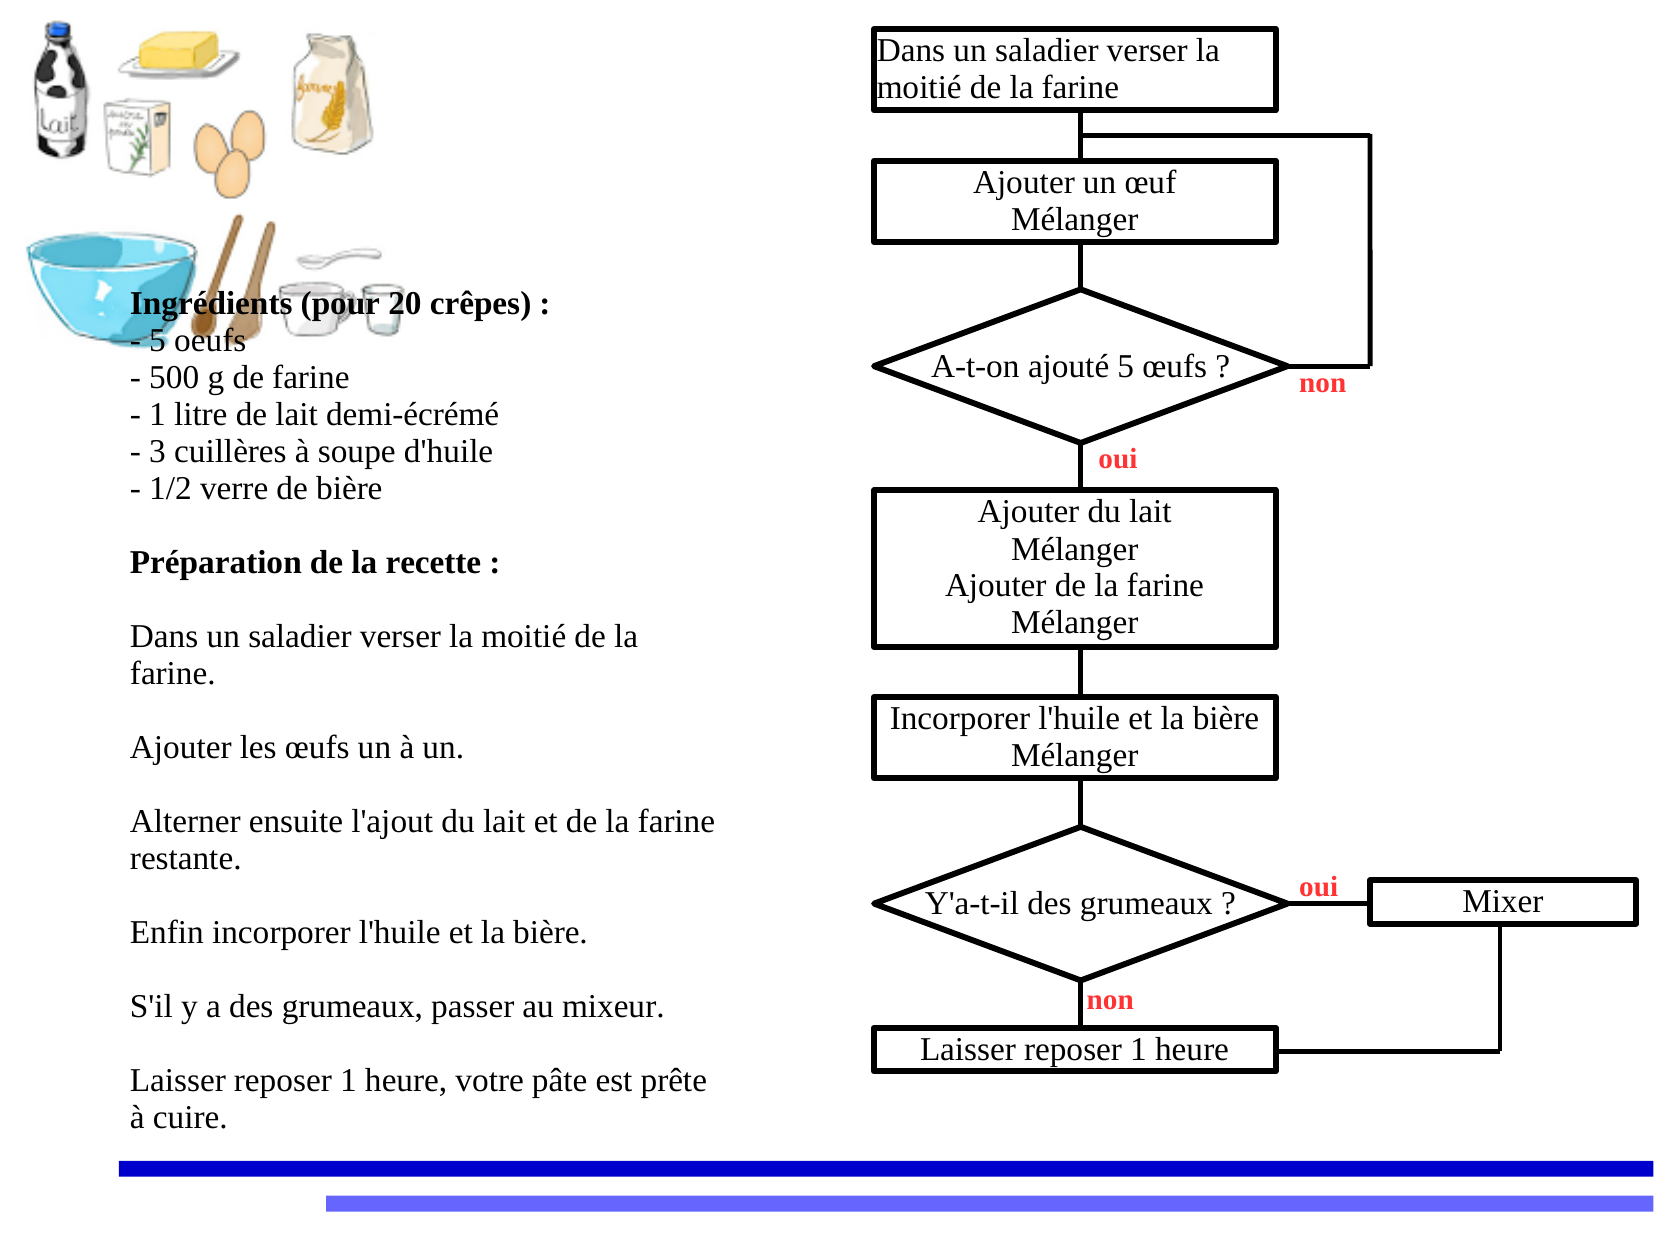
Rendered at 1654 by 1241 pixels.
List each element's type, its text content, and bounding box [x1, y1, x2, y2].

text_box Dans un saladier verser la moitié de la farine [874, 28, 1276, 111]
text_box Laisser reposer 1 heure [874, 1027, 1276, 1072]
picture [8, 11, 426, 364]
text_box oui [1098, 442, 1170, 477]
text_box non [1086, 983, 1158, 1017]
text_box A-t-on ajouté 5 œufs ? [874, 290, 1288, 443]
text_box Ingrédients (pour 20 crêpes) : - 5 oeufs - 500 g de farine - 1 litre de lait demi-écrémé - 3 cuillères à soupe d'huile - 1/2 verre de bière Préparation de la recette : Dans un saladier verser la moitié de la farine. Ajouter les œufs un à un. Alterner ensuite l'ajout du lait et de la farine restante. Enfin incorporer l'huile et la bière. S'il y a des grumeaux, passer au mixeur. Laisser reposer 1 heure, votre pâte est prête à cuire. [129, 284, 721, 1153]
text_box Y'a-t-il des grumeaux ? [874, 827, 1287, 980]
text_box Ajouter un œuf Mélanger [874, 160, 1276, 243]
text_box oui [1299, 870, 1371, 905]
text_box Mixer [1370, 880, 1636, 924]
text_box non [1299, 366, 1371, 400]
text_box Incorporer l'huile et la bière Mélanger [874, 696, 1276, 779]
text_box Ajouter du lait Mélanger Ajouter de la farine Mélanger [874, 490, 1276, 648]
